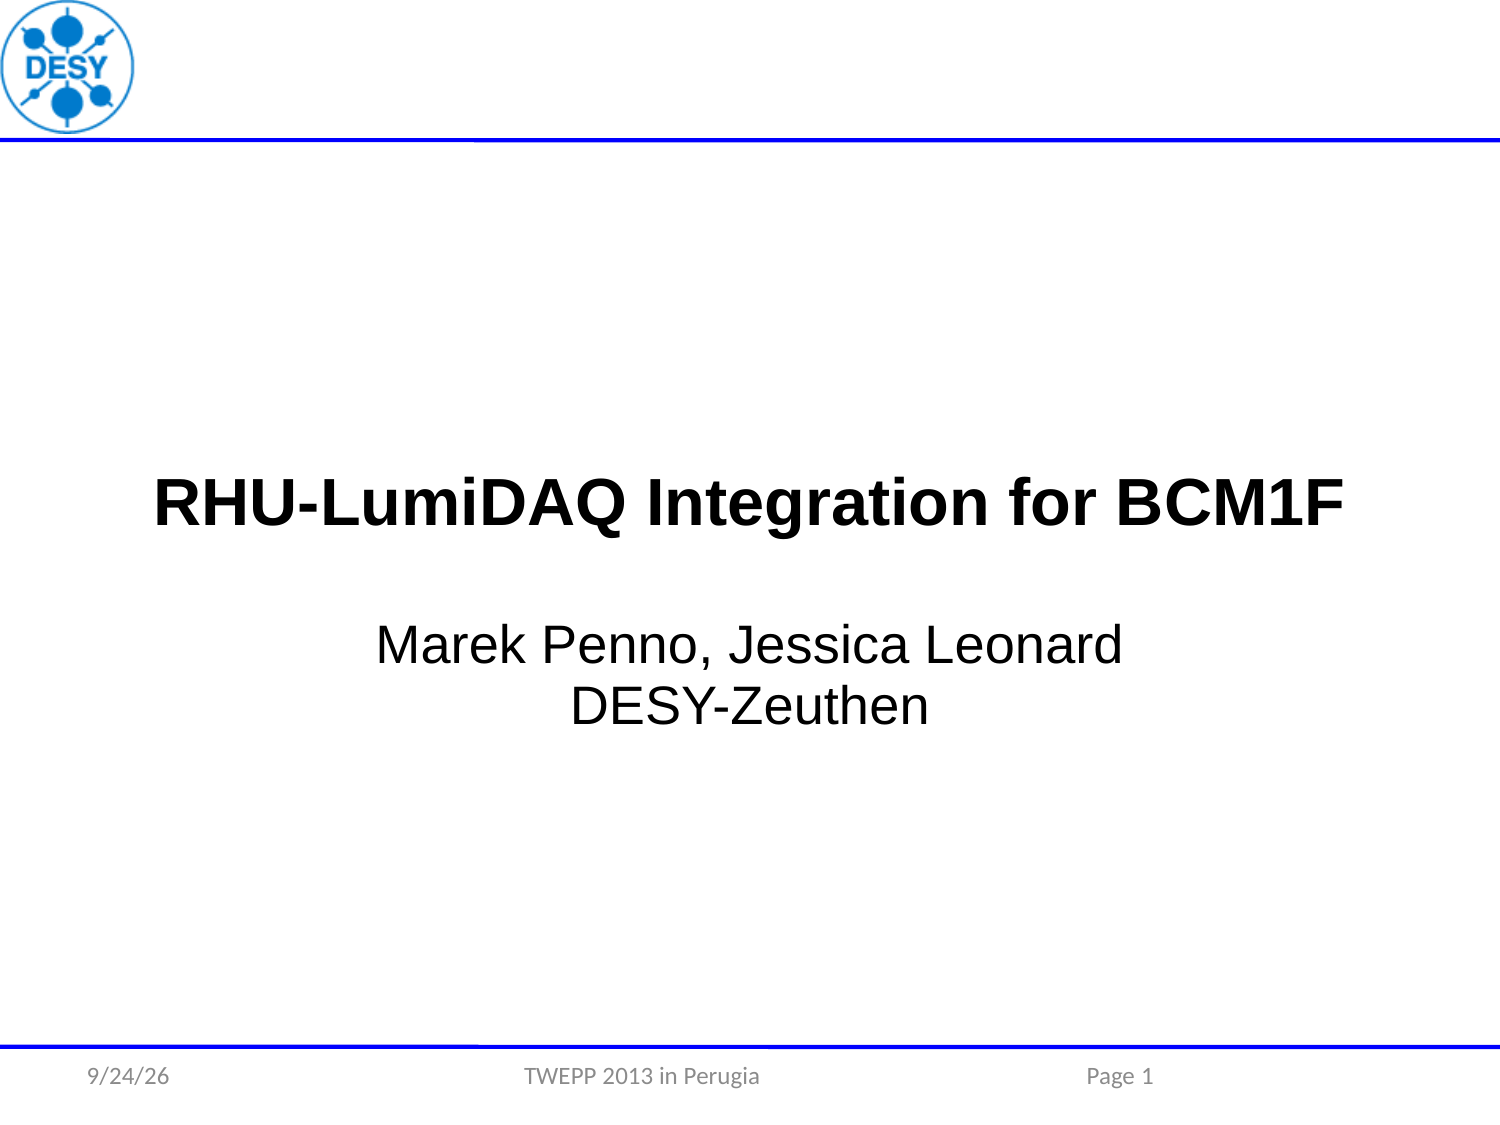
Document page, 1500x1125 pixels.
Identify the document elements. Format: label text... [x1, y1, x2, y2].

picture [0, 0, 136, 134]
subtitle RHU-LumiDAQ Integration for BCM1F Marek Penno, Jessica Leonard DESY-Zeuthen [75, 203, 1425, 998]
